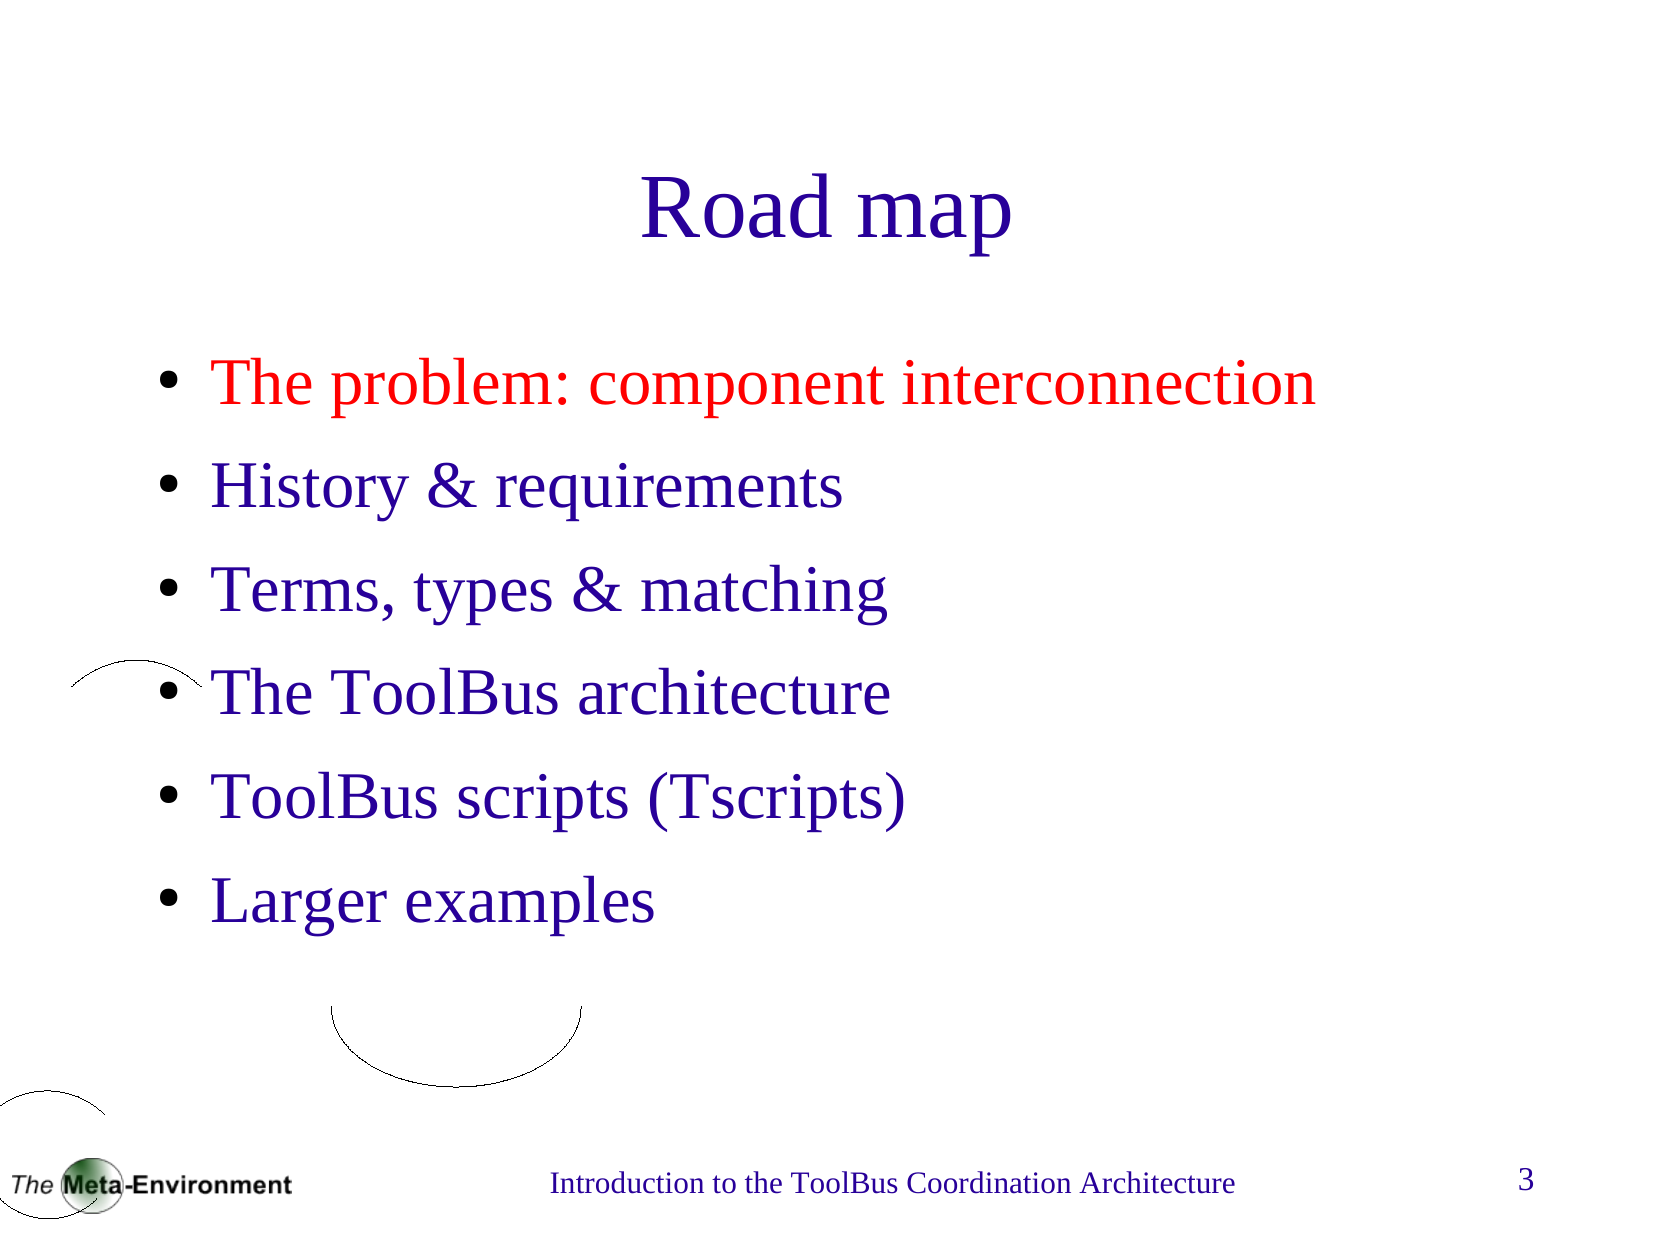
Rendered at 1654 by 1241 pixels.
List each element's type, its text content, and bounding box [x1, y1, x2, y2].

list The problem: component interconnection History & requirements Terms, types & matching The ToolBus architecture ToolBus scripts (Tscripts) Larger examples [121, 344, 1534, 1127]
picture [12, 1158, 292, 1214]
title Road map [121, 102, 1534, 311]
